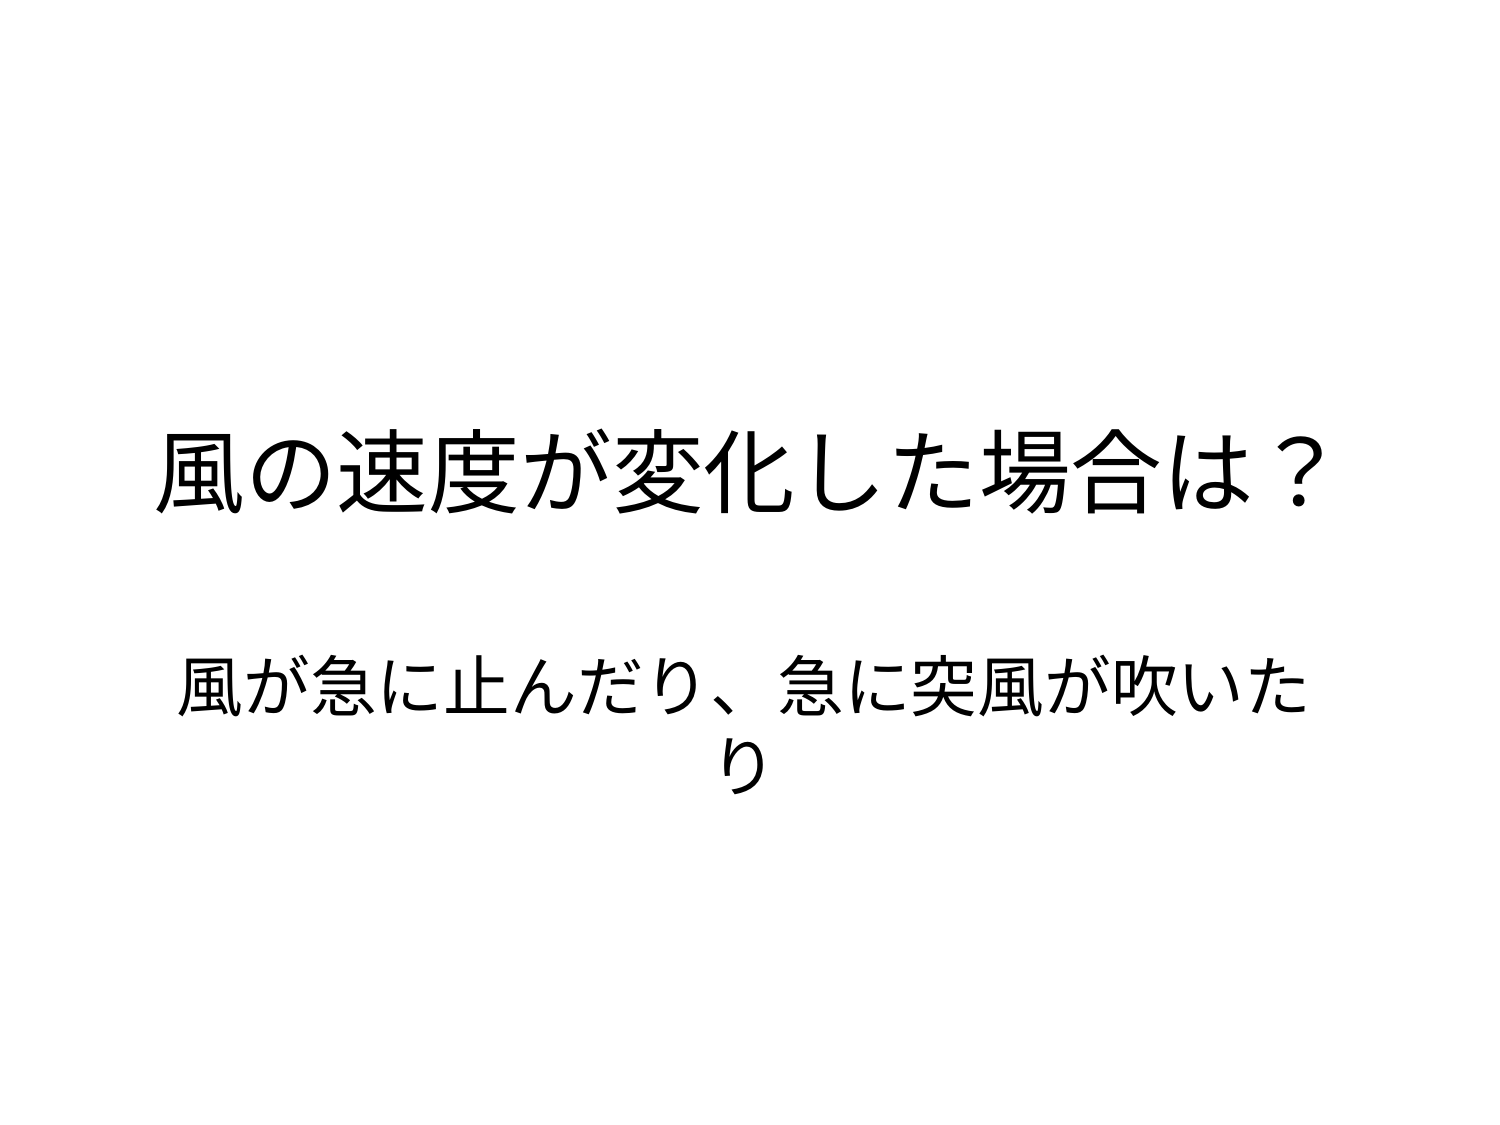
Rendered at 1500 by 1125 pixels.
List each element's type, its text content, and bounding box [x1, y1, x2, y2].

title 風の速度が変化した場合は？ [112, 349, 1388, 591]
subtitle 風が急に止んだり、急に突風が吹いたり [135, 637, 1353, 925]
